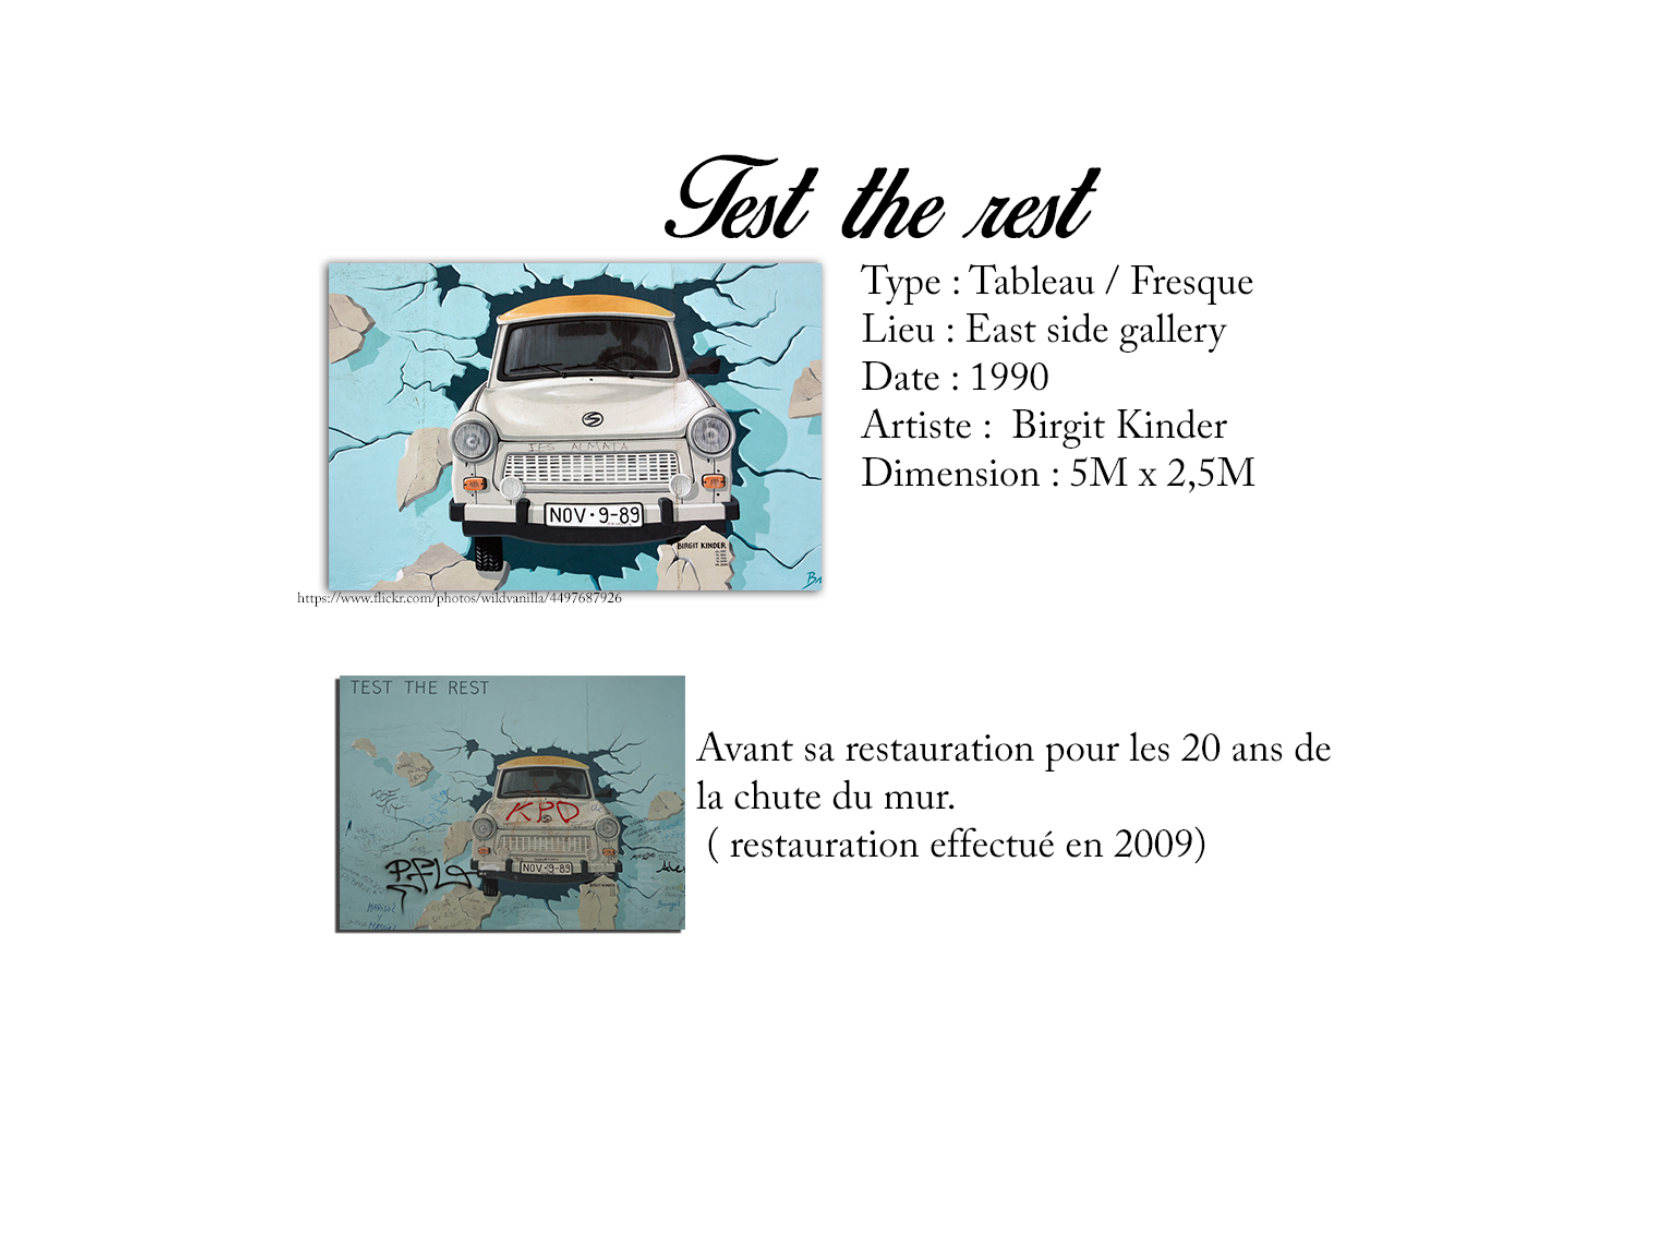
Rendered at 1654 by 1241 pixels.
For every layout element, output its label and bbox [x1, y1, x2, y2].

picture [283, 128, 1406, 969]
